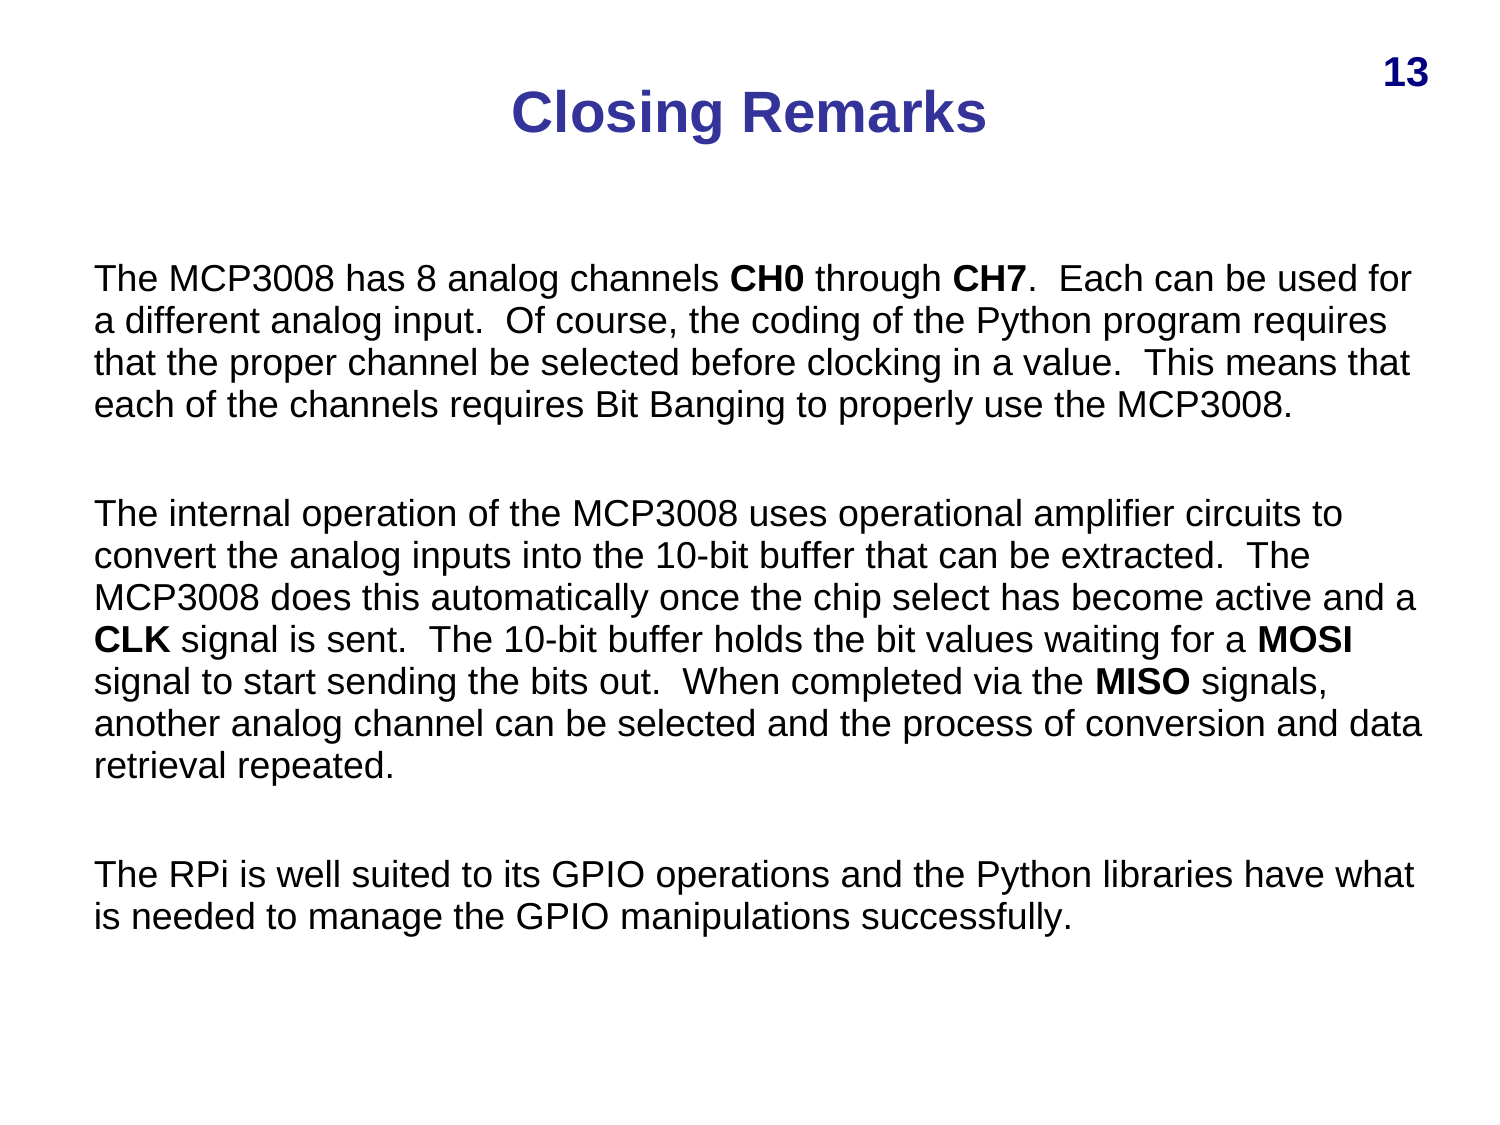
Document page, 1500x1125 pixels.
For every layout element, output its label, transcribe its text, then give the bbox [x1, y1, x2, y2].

list The MCP3008 has 8 analog channels CH0 through CH7. Each can be used for a different analog input. Of course, the coding of the Python program requires that the proper channel be selected before clocking in a value. This means that each of the channels requires Bit Banging to properly use the MCP3008. The internal operation of the MCP3008 uses operational amplifier circuits to convert the analog inputs into the 10-bit buffer that can be extracted. The MCP3008 does this automatically once the chip select has become active and a CLK signal is sent. The 10-bit buffer holds the bit values waiting for a MOSI signal to start sending the bits out. When completed via the MISO signals, another analog channel can be selected and the process of conversion and data retrieval repeated. The RPi is well suited to its GPIO operations and the Python libraries have what is needed to manage the GPIO manipulations successfully. [37, 257, 1426, 938]
text_box 13 [1350, 37, 1463, 103]
title Closing Remarks [487, 75, 1013, 150]
